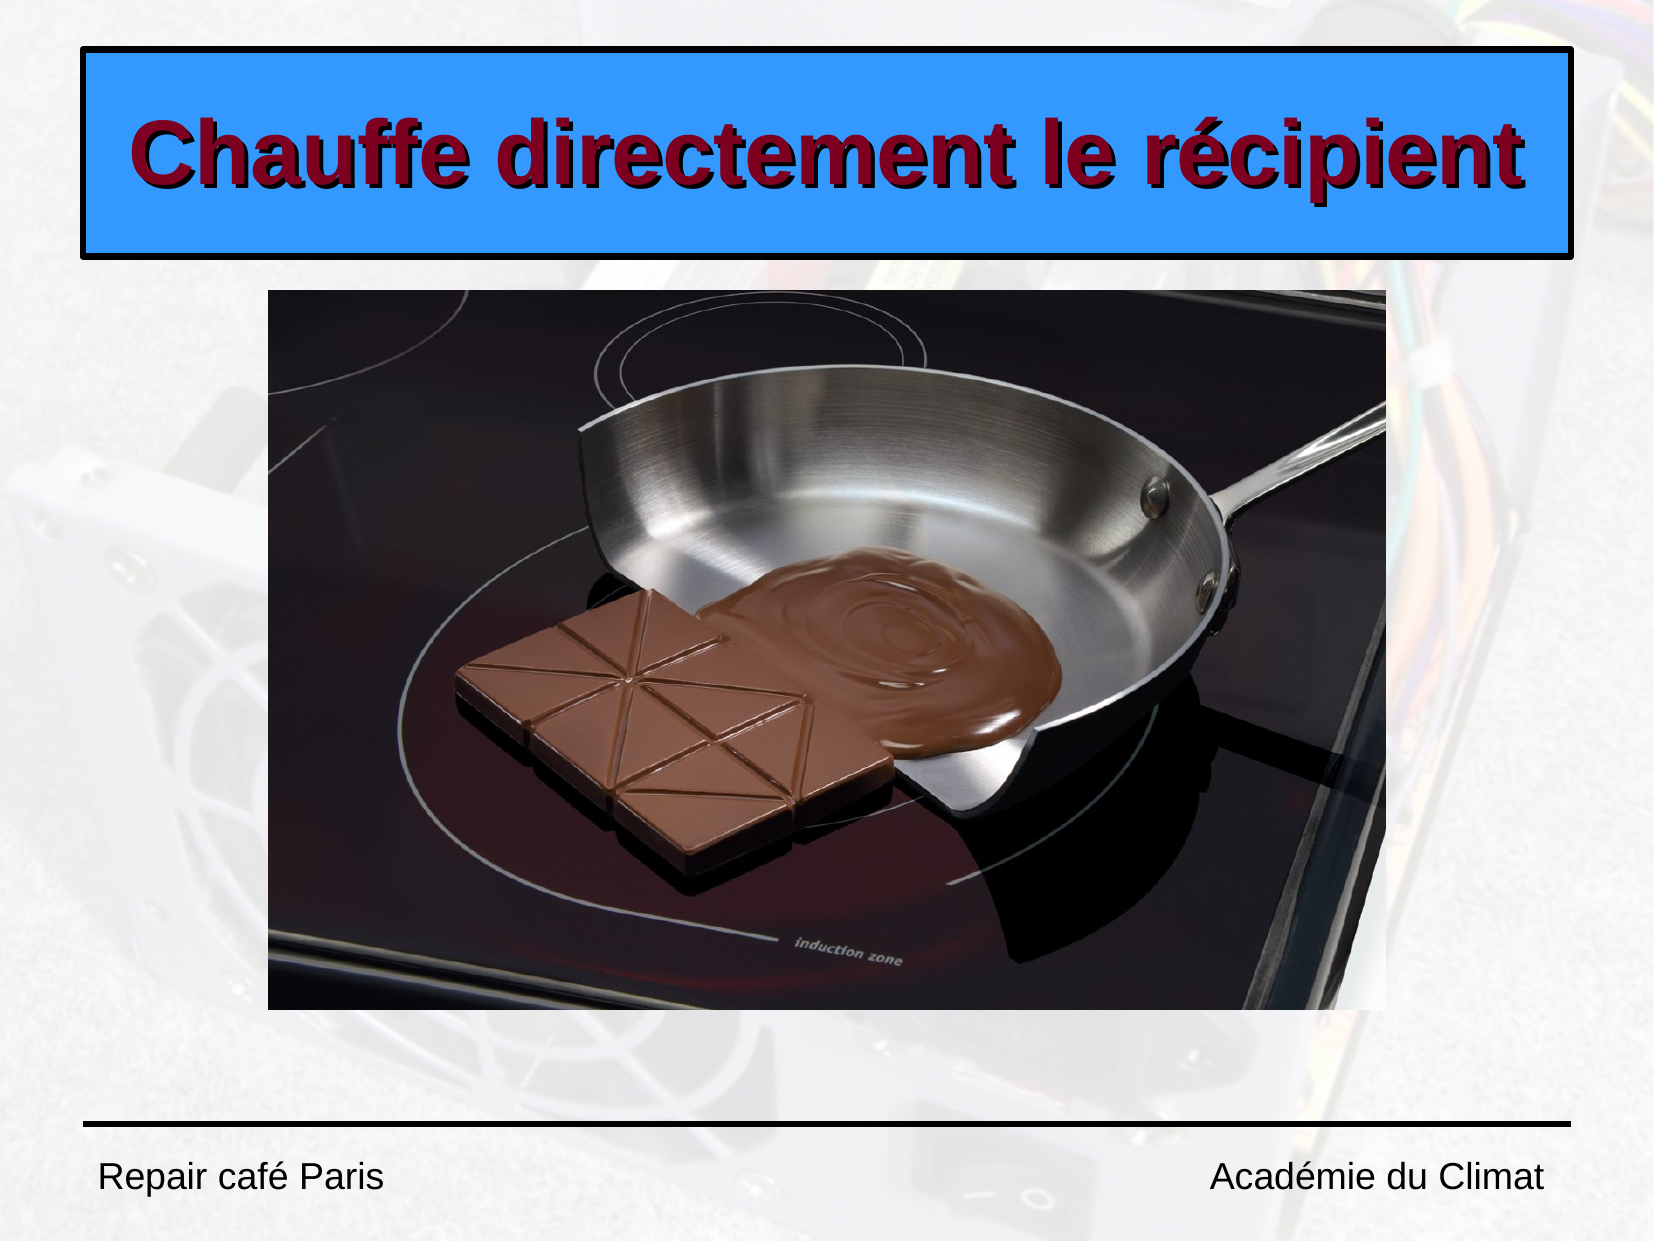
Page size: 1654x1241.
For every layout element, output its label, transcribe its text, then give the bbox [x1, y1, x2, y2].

picture [0, 0, 1654, 1241]
text_box Repair café Paris Académie du Climat [82, 1147, 1571, 1205]
title Chauffe directement le récipient [82, 49, 1571, 257]
